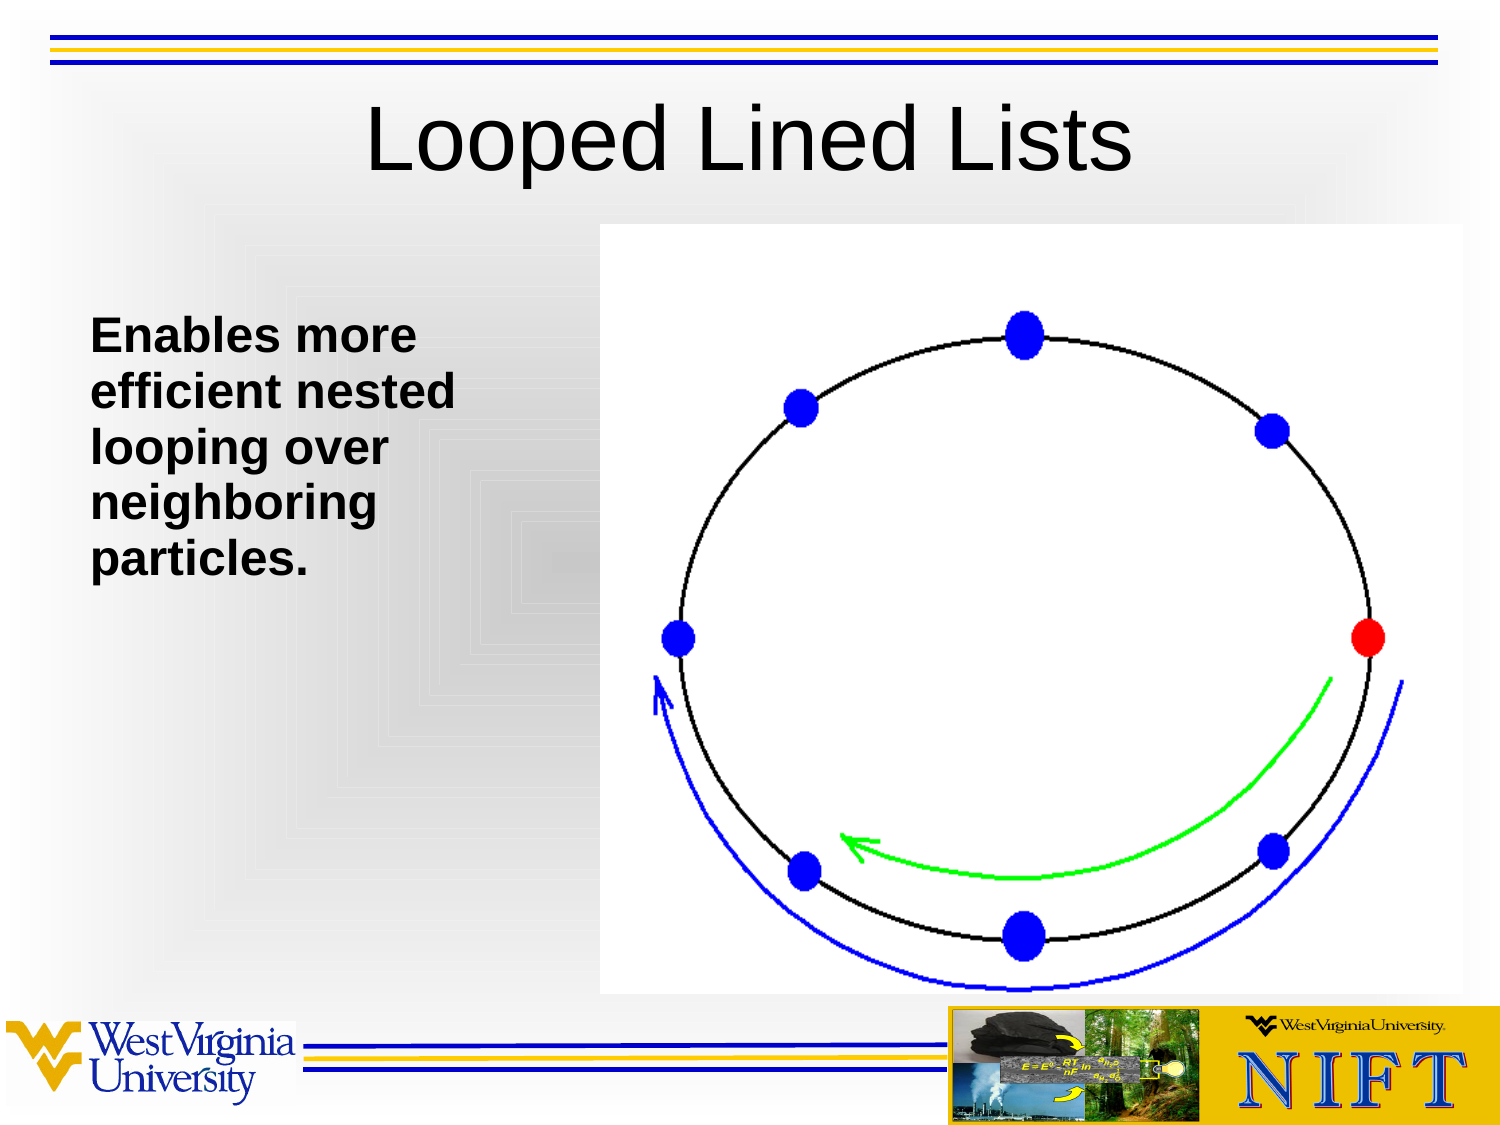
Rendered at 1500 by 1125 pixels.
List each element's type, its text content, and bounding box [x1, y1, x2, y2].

title Looped Lined Lists [75, 52, 1426, 226]
picture [600, 224, 1463, 994]
picture [948, 1006, 1500, 1125]
text_box Enables more efficient nested looping over neighboring particles. [75, 299, 601, 863]
